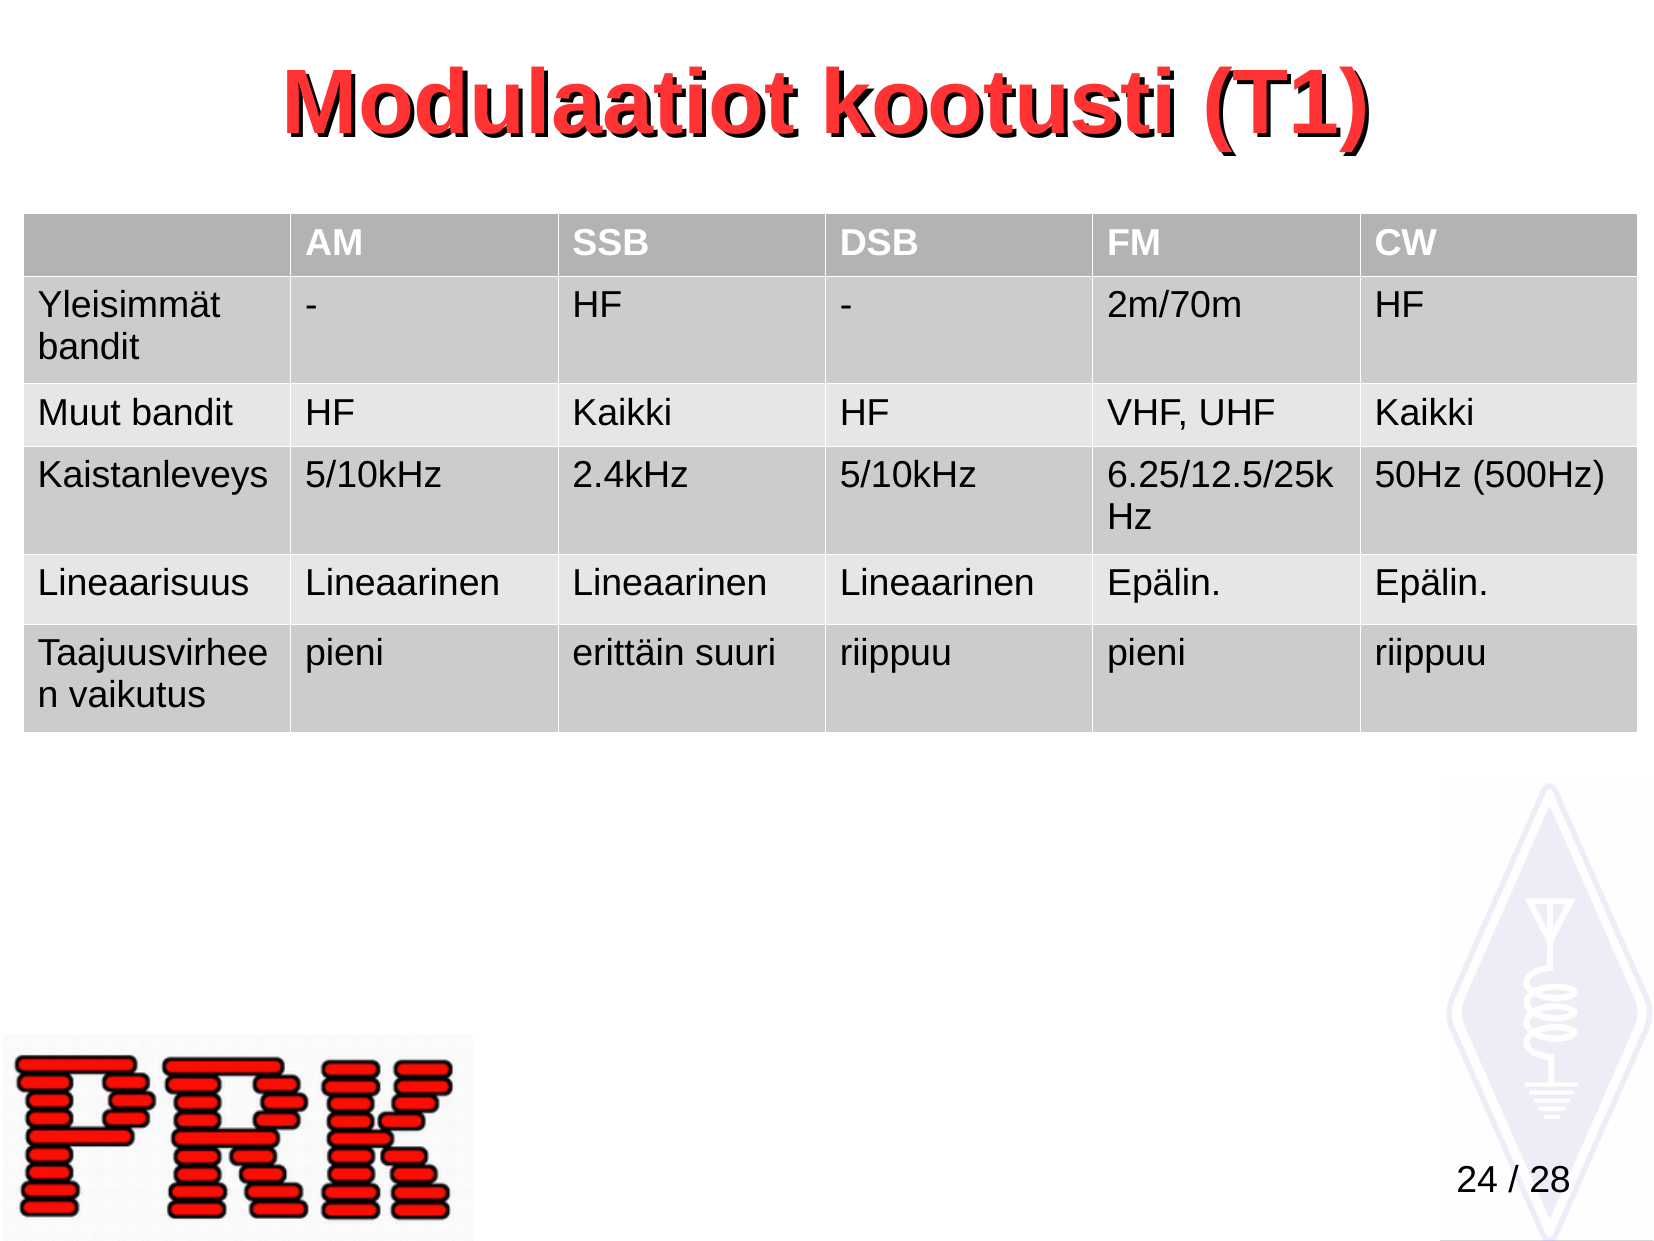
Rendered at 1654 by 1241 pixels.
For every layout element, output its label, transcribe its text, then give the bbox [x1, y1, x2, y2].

table_cell Kaikki [559, 384, 825, 446]
table_cell Lineaarinen [291, 555, 558, 624]
table_cell HF [826, 384, 1092, 446]
table_cell erittäin suuri [559, 625, 825, 732]
table_cell HF [559, 277, 825, 383]
table_header [24, 214, 290, 276]
title Modulaatiot kootusti (T1) [82, 49, 1571, 213]
table_header DSB [826, 214, 1092, 276]
table_cell riippuu [1361, 625, 1637, 732]
table_cell 5/10kHz [826, 447, 1092, 554]
picture [3, 1035, 473, 1241]
table_cell Epälin. [1361, 555, 1637, 624]
table_cell Lineaarinen [826, 555, 1092, 624]
table_cell 5/10kHz [291, 447, 558, 554]
picture [1440, 777, 1654, 1241]
table_cell - [826, 277, 1092, 383]
table_cell 50Hz (500Hz) [1361, 447, 1637, 554]
table_cell pieni [291, 625, 558, 732]
table_header CW [1361, 214, 1637, 276]
table_cell Yleisimmät bandit [24, 277, 290, 383]
table_cell Taajuusvirheen vaikutus [24, 625, 290, 732]
table_cell Kaikki [1361, 384, 1637, 446]
table_cell VHF, UHF [1093, 384, 1360, 446]
table_cell Kaistanleveys [24, 447, 290, 554]
table_cell Lineaarisuus [24, 555, 290, 624]
table_cell riippuu [826, 625, 1092, 732]
table_header FM [1093, 214, 1360, 276]
table_cell HF [1361, 277, 1637, 383]
table_cell 2.4kHz [559, 447, 825, 554]
table_cell 2m/70m [1093, 277, 1360, 383]
table_cell Muut bandit [24, 384, 290, 446]
table_header AM [291, 214, 558, 276]
table_cell Epälin. [1093, 555, 1360, 624]
table_cell HF [291, 384, 558, 446]
table_header SSB [559, 214, 825, 276]
table_cell 6.25/12.5/25kHz [1093, 447, 1360, 554]
table_cell - [291, 277, 558, 383]
table_cell pieni [1093, 625, 1360, 732]
table_cell Lineaarinen [559, 555, 825, 624]
